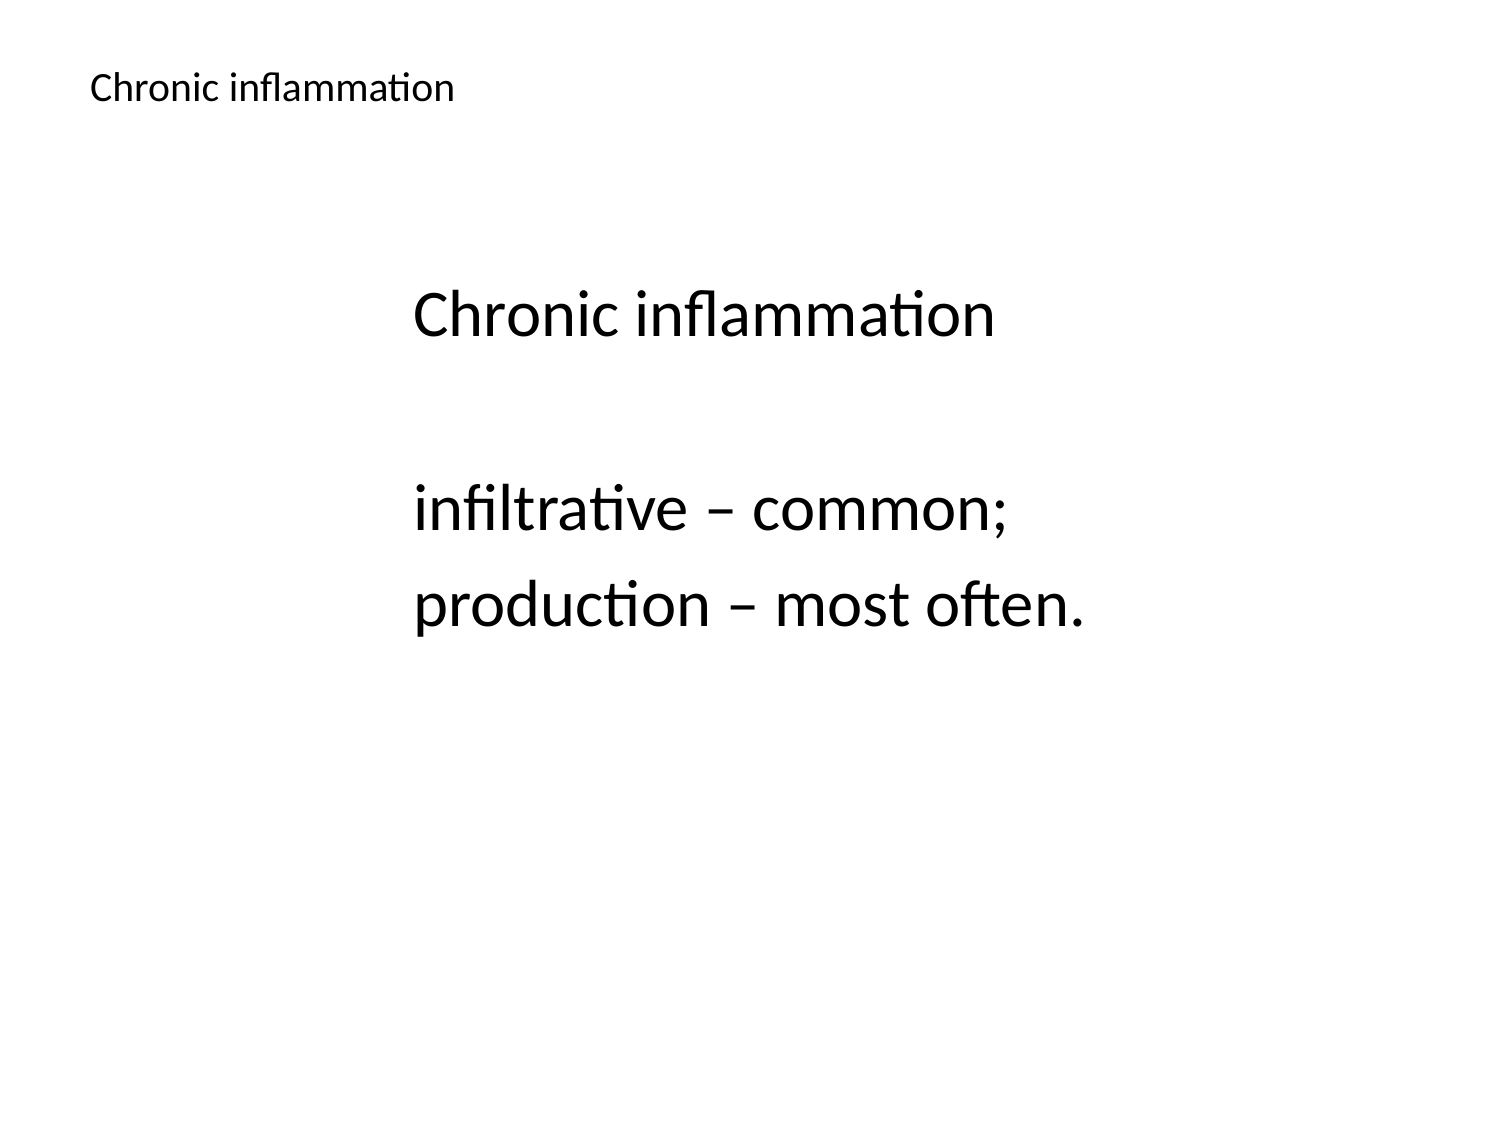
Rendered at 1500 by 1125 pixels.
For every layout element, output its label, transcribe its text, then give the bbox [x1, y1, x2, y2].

list Chronic inflammation infiltrative – common; production – most often. [75, 262, 1426, 1005]
title Chronic inflammation [75, 45, 538, 126]
